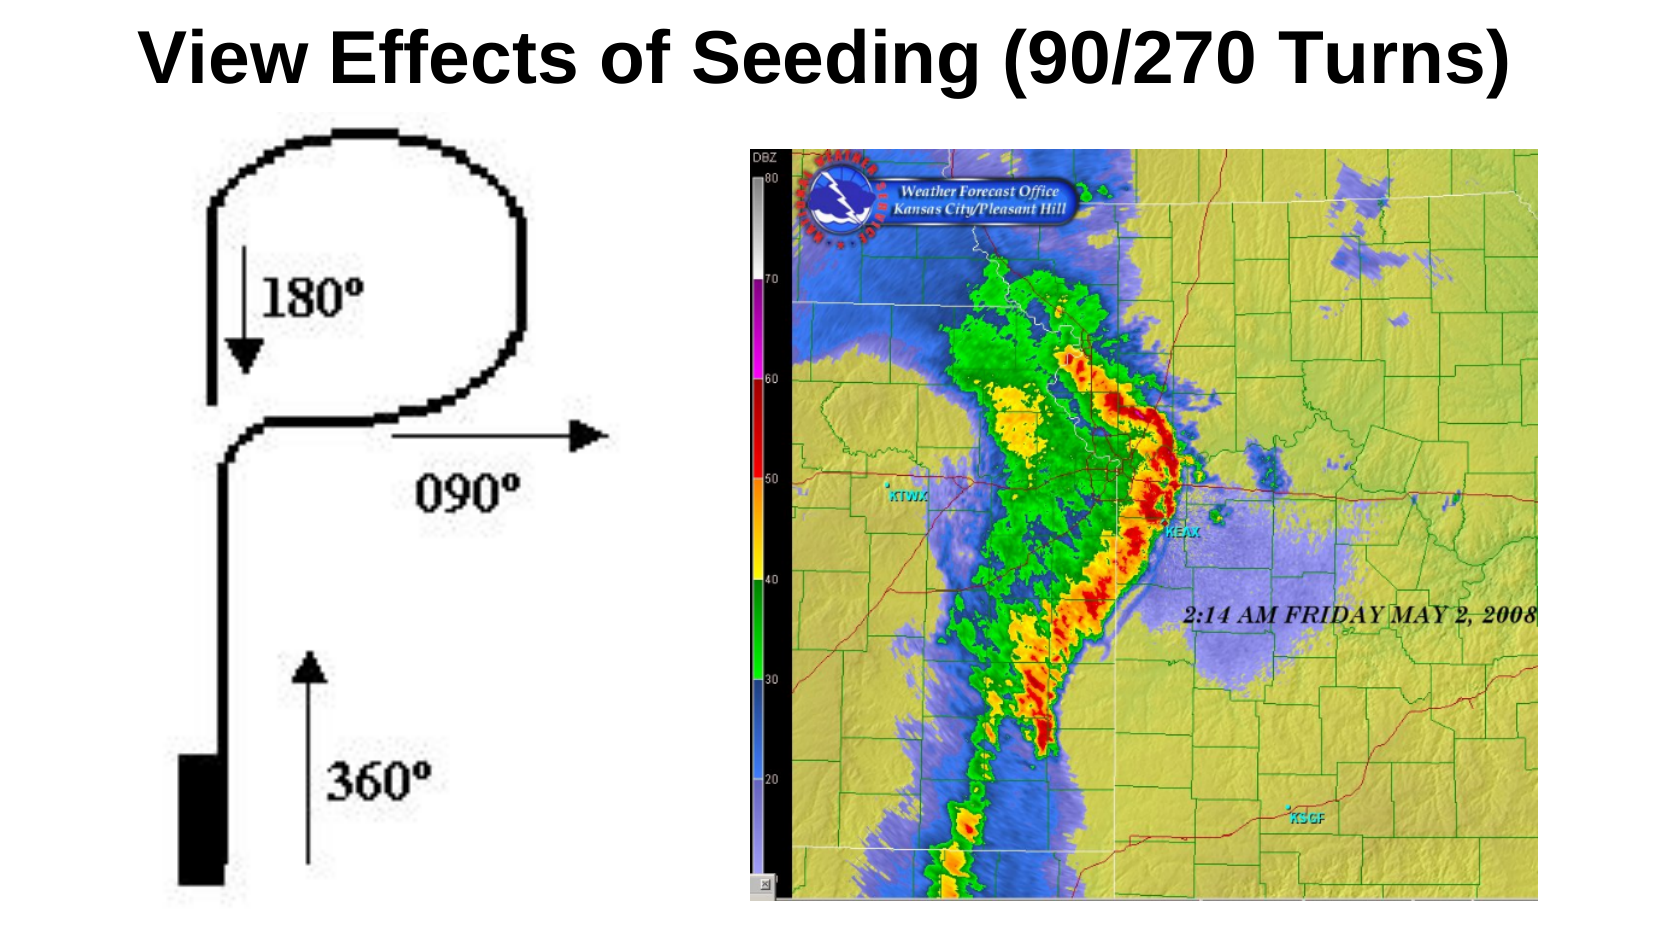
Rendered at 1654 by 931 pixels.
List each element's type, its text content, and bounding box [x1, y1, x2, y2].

title View Effects of Seeding (90/270 Turns) [0, 0, 1654, 107]
picture [750, 149, 1538, 901]
picture [80, 112, 681, 912]
